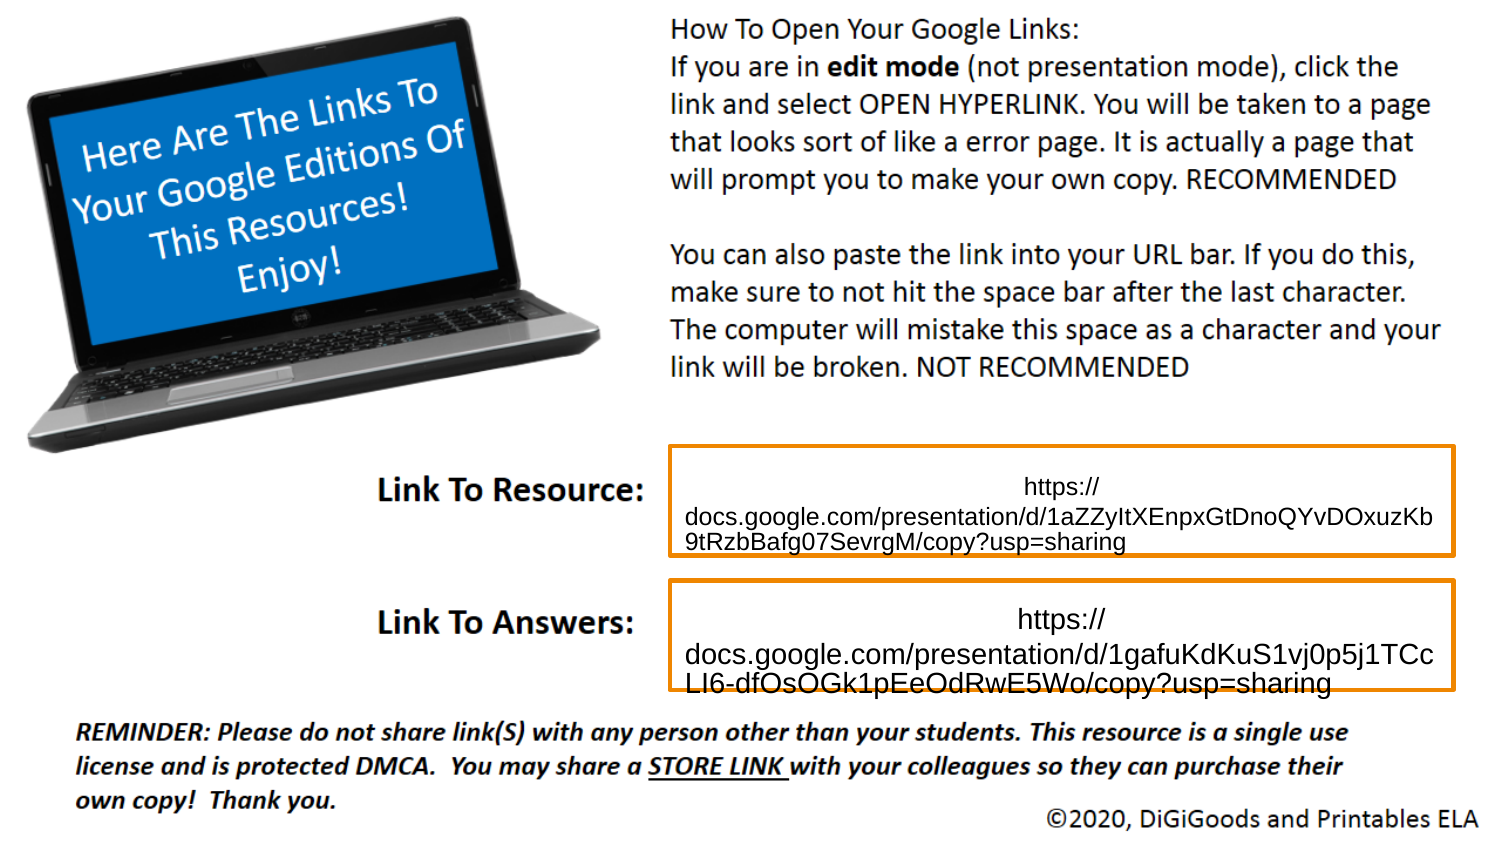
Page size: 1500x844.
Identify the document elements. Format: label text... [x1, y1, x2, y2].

text_box https://docs.google.com/presentation/d/1aZZyItXEnpxGtDnoQYvDOxuzKb9tRzbBafg07SevrgM/copy?usp=sharing [670, 446, 1453, 555]
text_box https://docs.google.com/presentation/d/1gafuKdKuS1vj0p5j1TCcLI6-dfOsOGk1pEeOdRwE5Wo/copy?usp=sharing [670, 581, 1453, 690]
picture [0, 0, 1500, 844]
